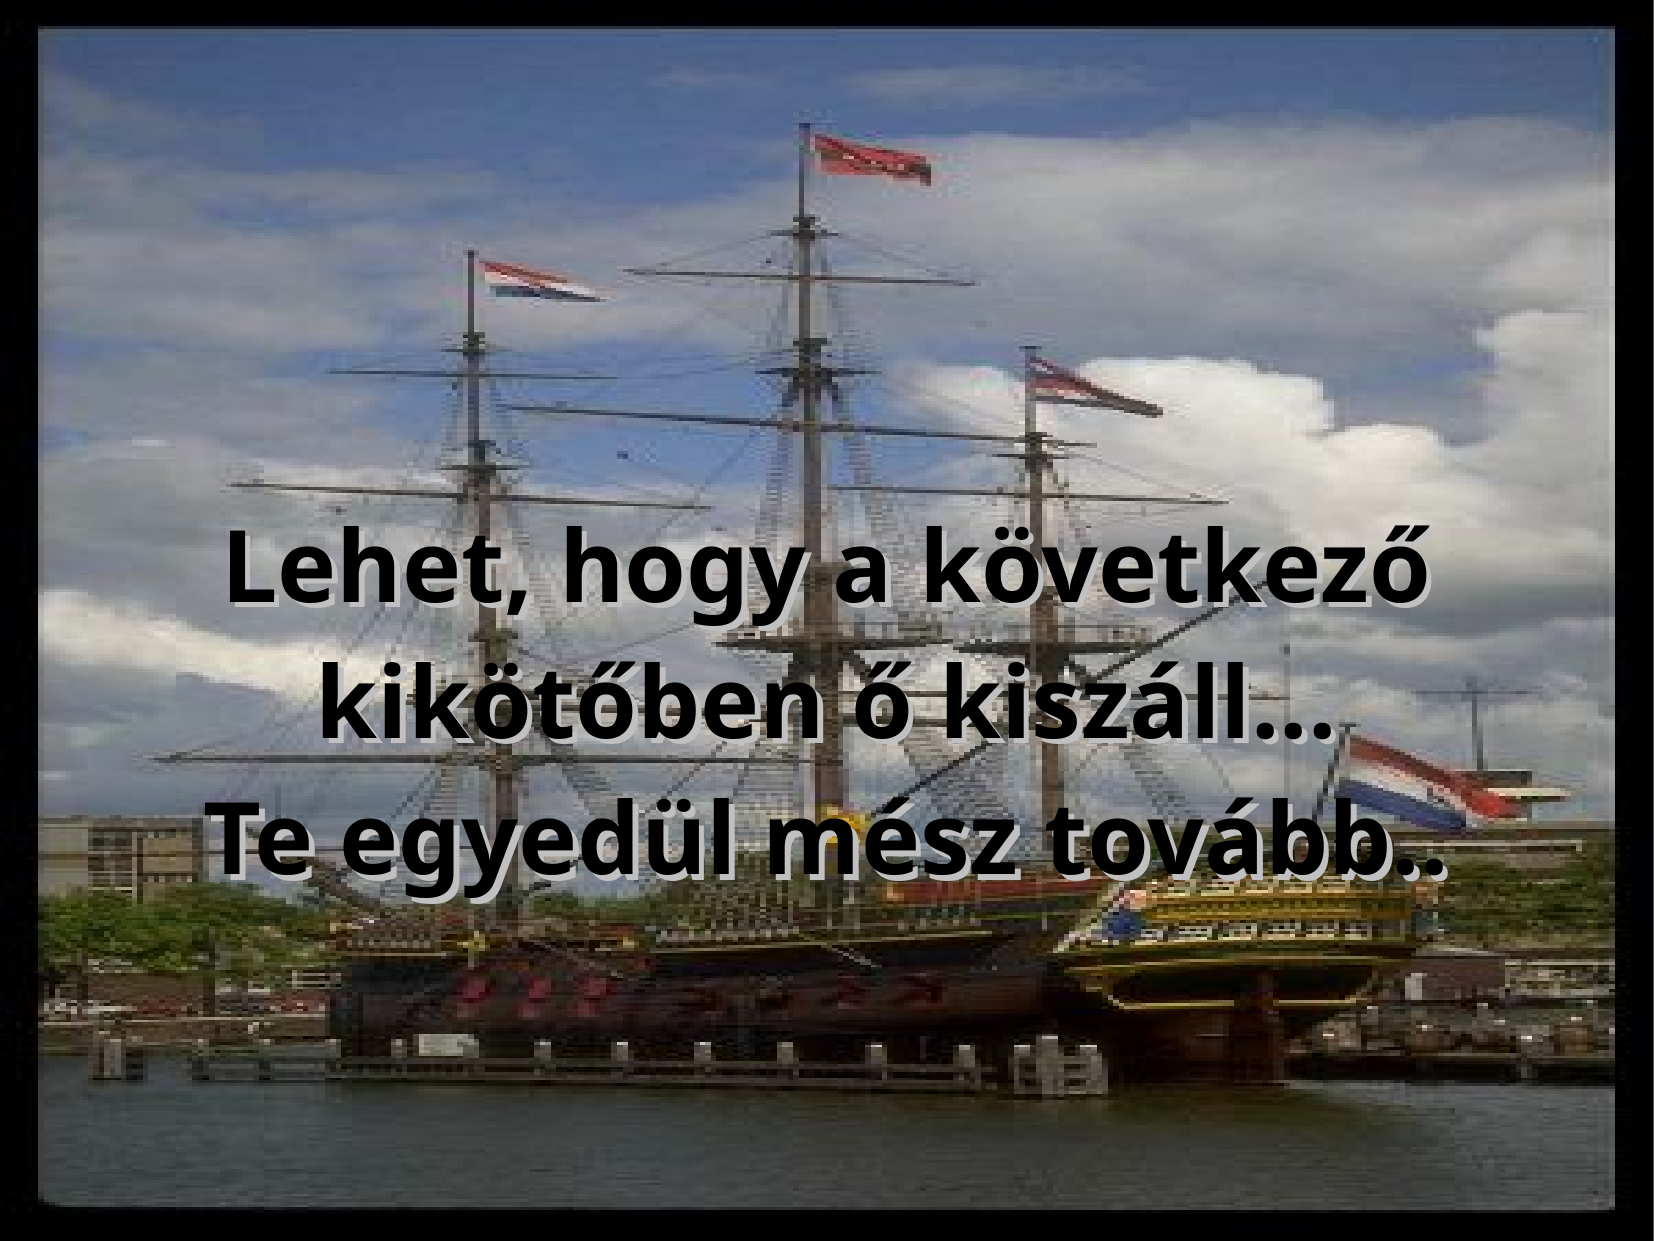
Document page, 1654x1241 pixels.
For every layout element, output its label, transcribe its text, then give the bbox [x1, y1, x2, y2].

picture [0, 0, 1654, 1241]
subtitle Lehet, hogy a következő kikötőben ő kiszáll... Te egyedül mész tovább.. [82, 290, 1571, 1109]
